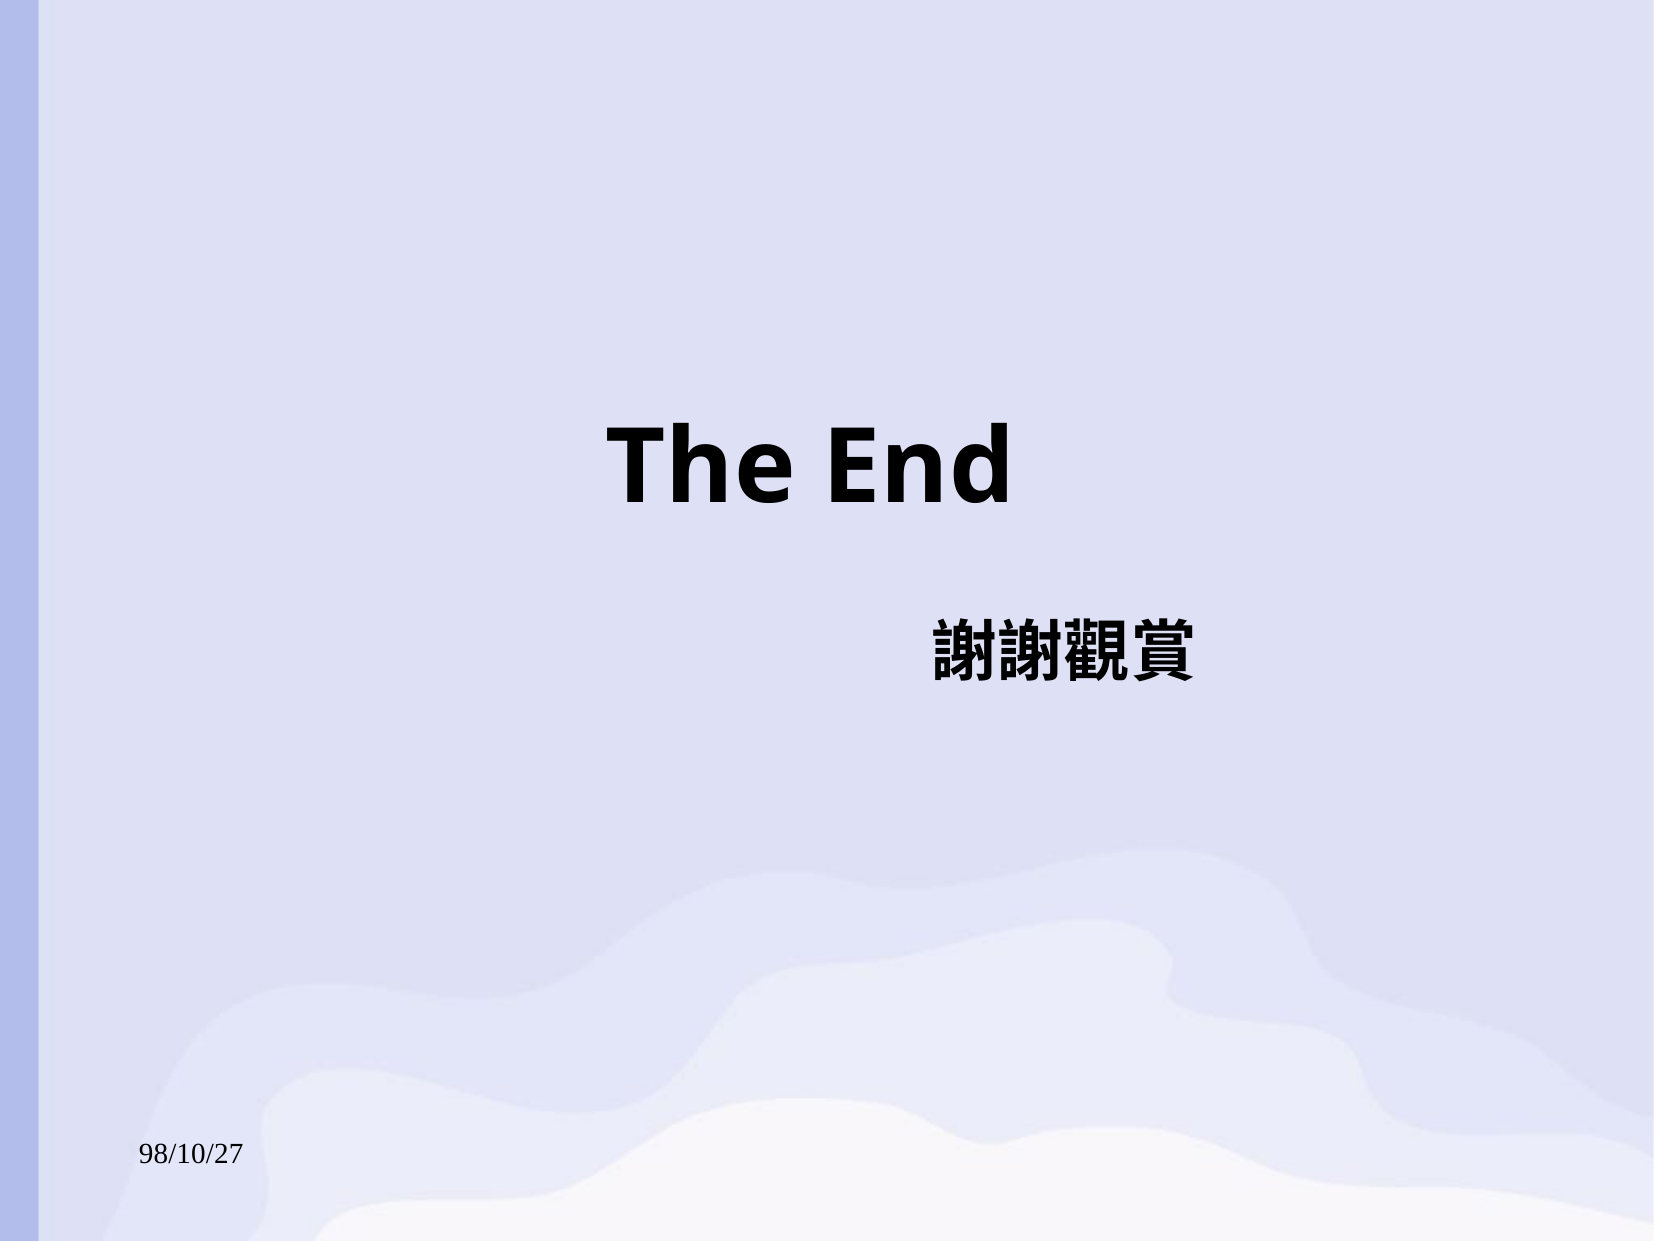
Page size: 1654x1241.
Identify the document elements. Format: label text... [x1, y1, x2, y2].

text_box The End [590, 383, 1123, 562]
text_box 謝謝觀賞 [915, 590, 1241, 686]
picture [0, 0, 1654, 1241]
